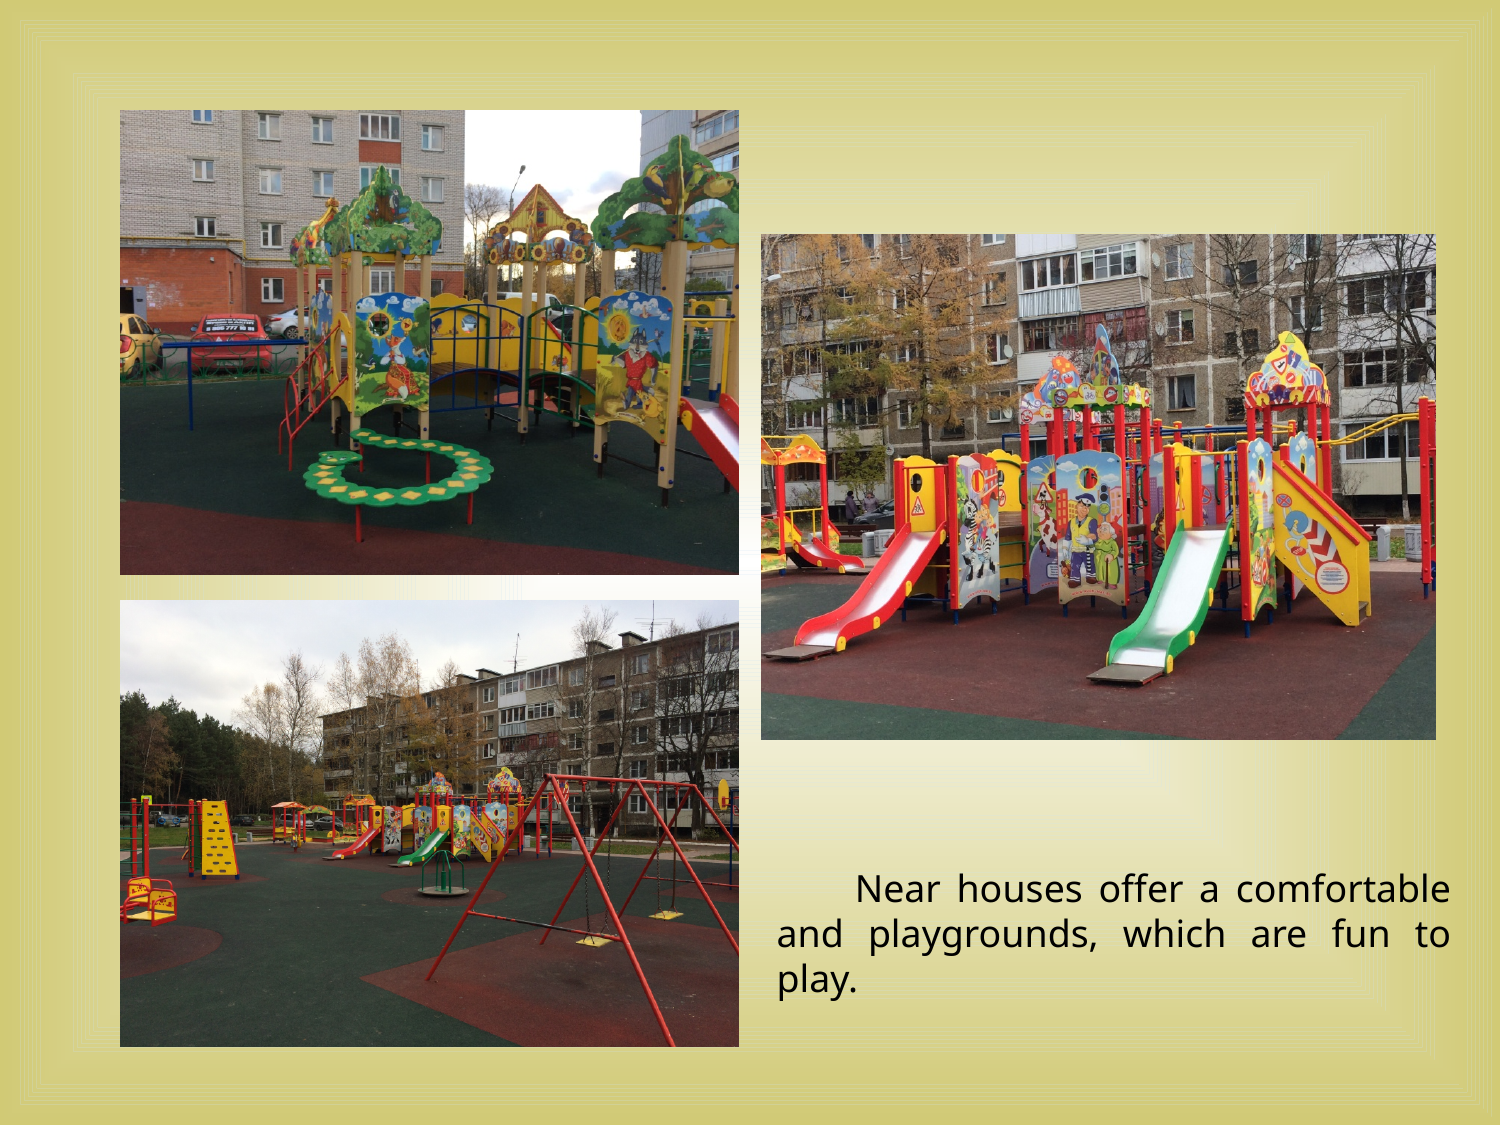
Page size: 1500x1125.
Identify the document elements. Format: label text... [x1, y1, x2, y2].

text_box Near houses offer a comfortable and playgrounds, which are fun to play. [761, 857, 1467, 1008]
picture [761, 234, 1436, 740]
picture [120, 600, 739, 1047]
picture [120, 110, 739, 575]
